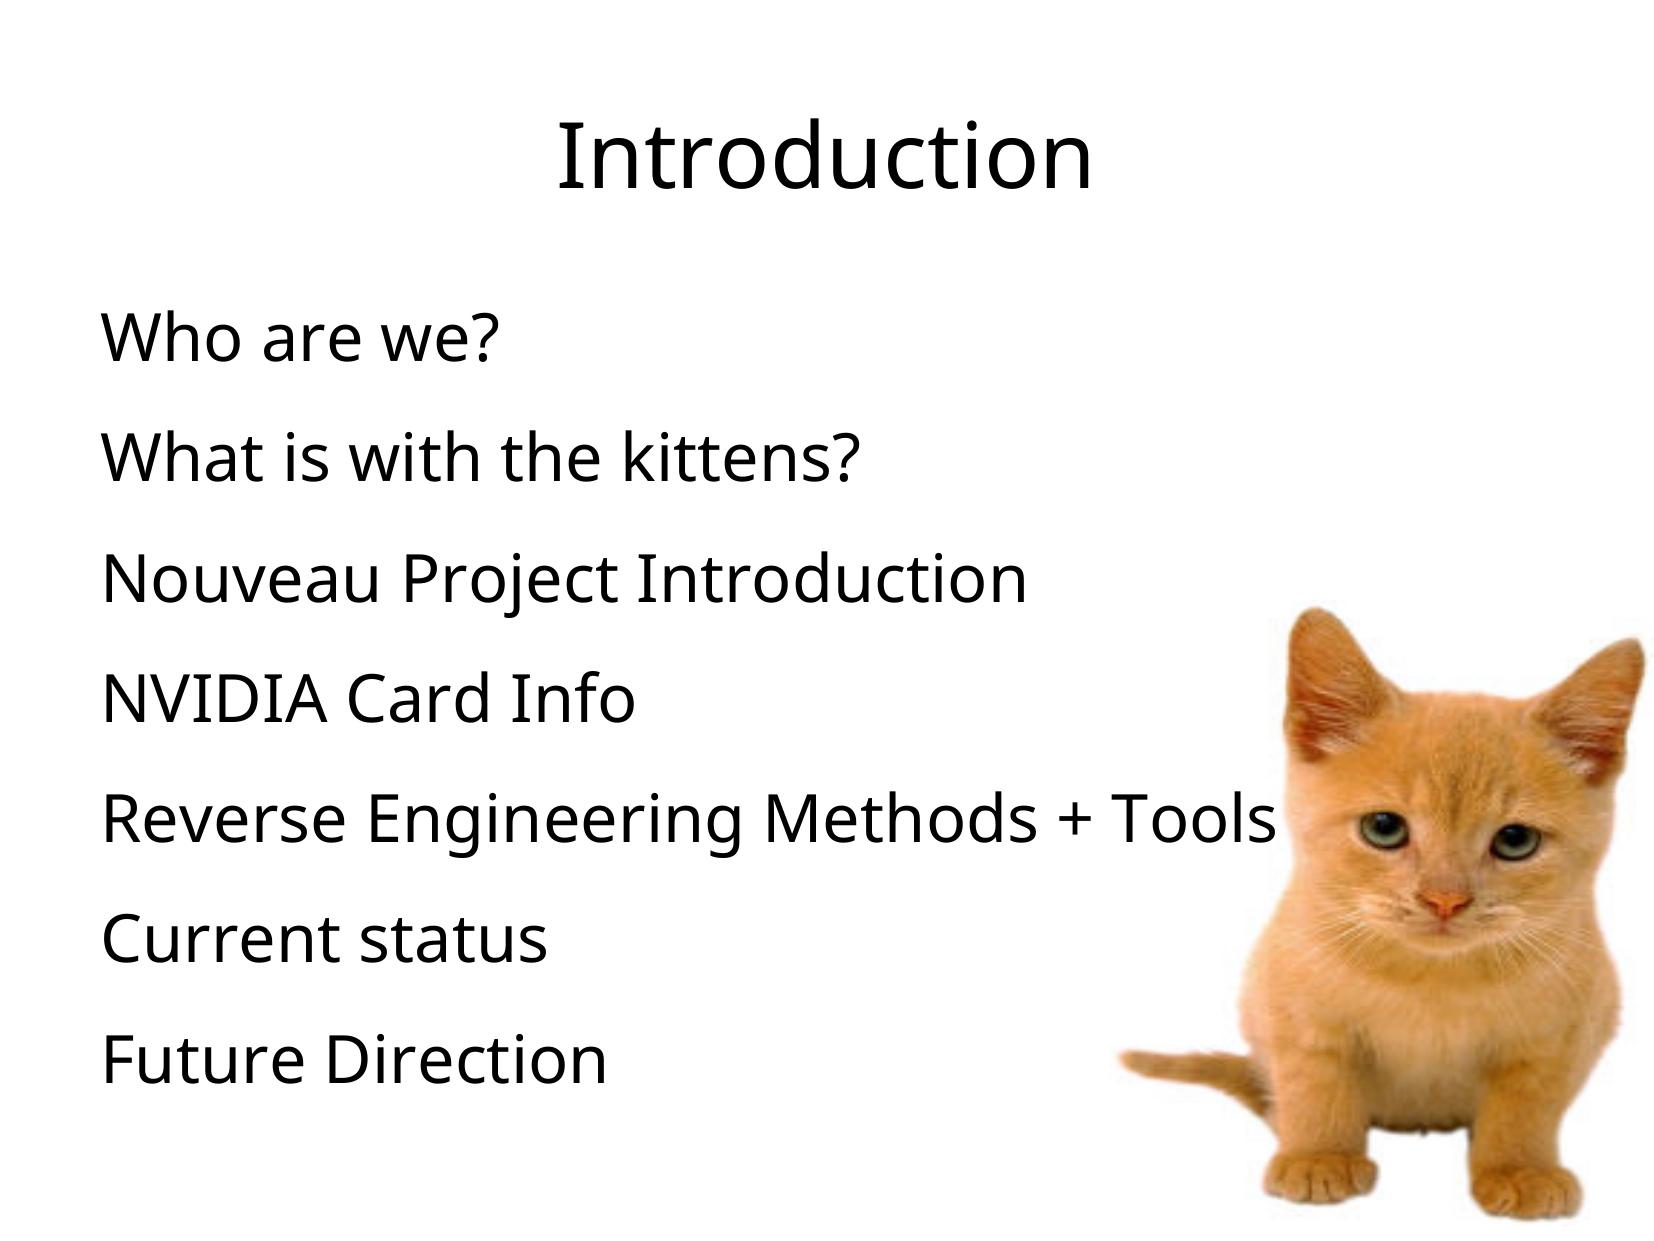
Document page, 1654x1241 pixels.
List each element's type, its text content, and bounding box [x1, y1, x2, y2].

list Who are we? What is with the kittens? Nouveau Project Introduction NVIDIA Card Info Reverse Engineering Methods + Tools Current status Future Direction [82, 290, 1571, 1109]
title Introduction [82, 49, 1571, 257]
picture [1109, 600, 1654, 1227]
